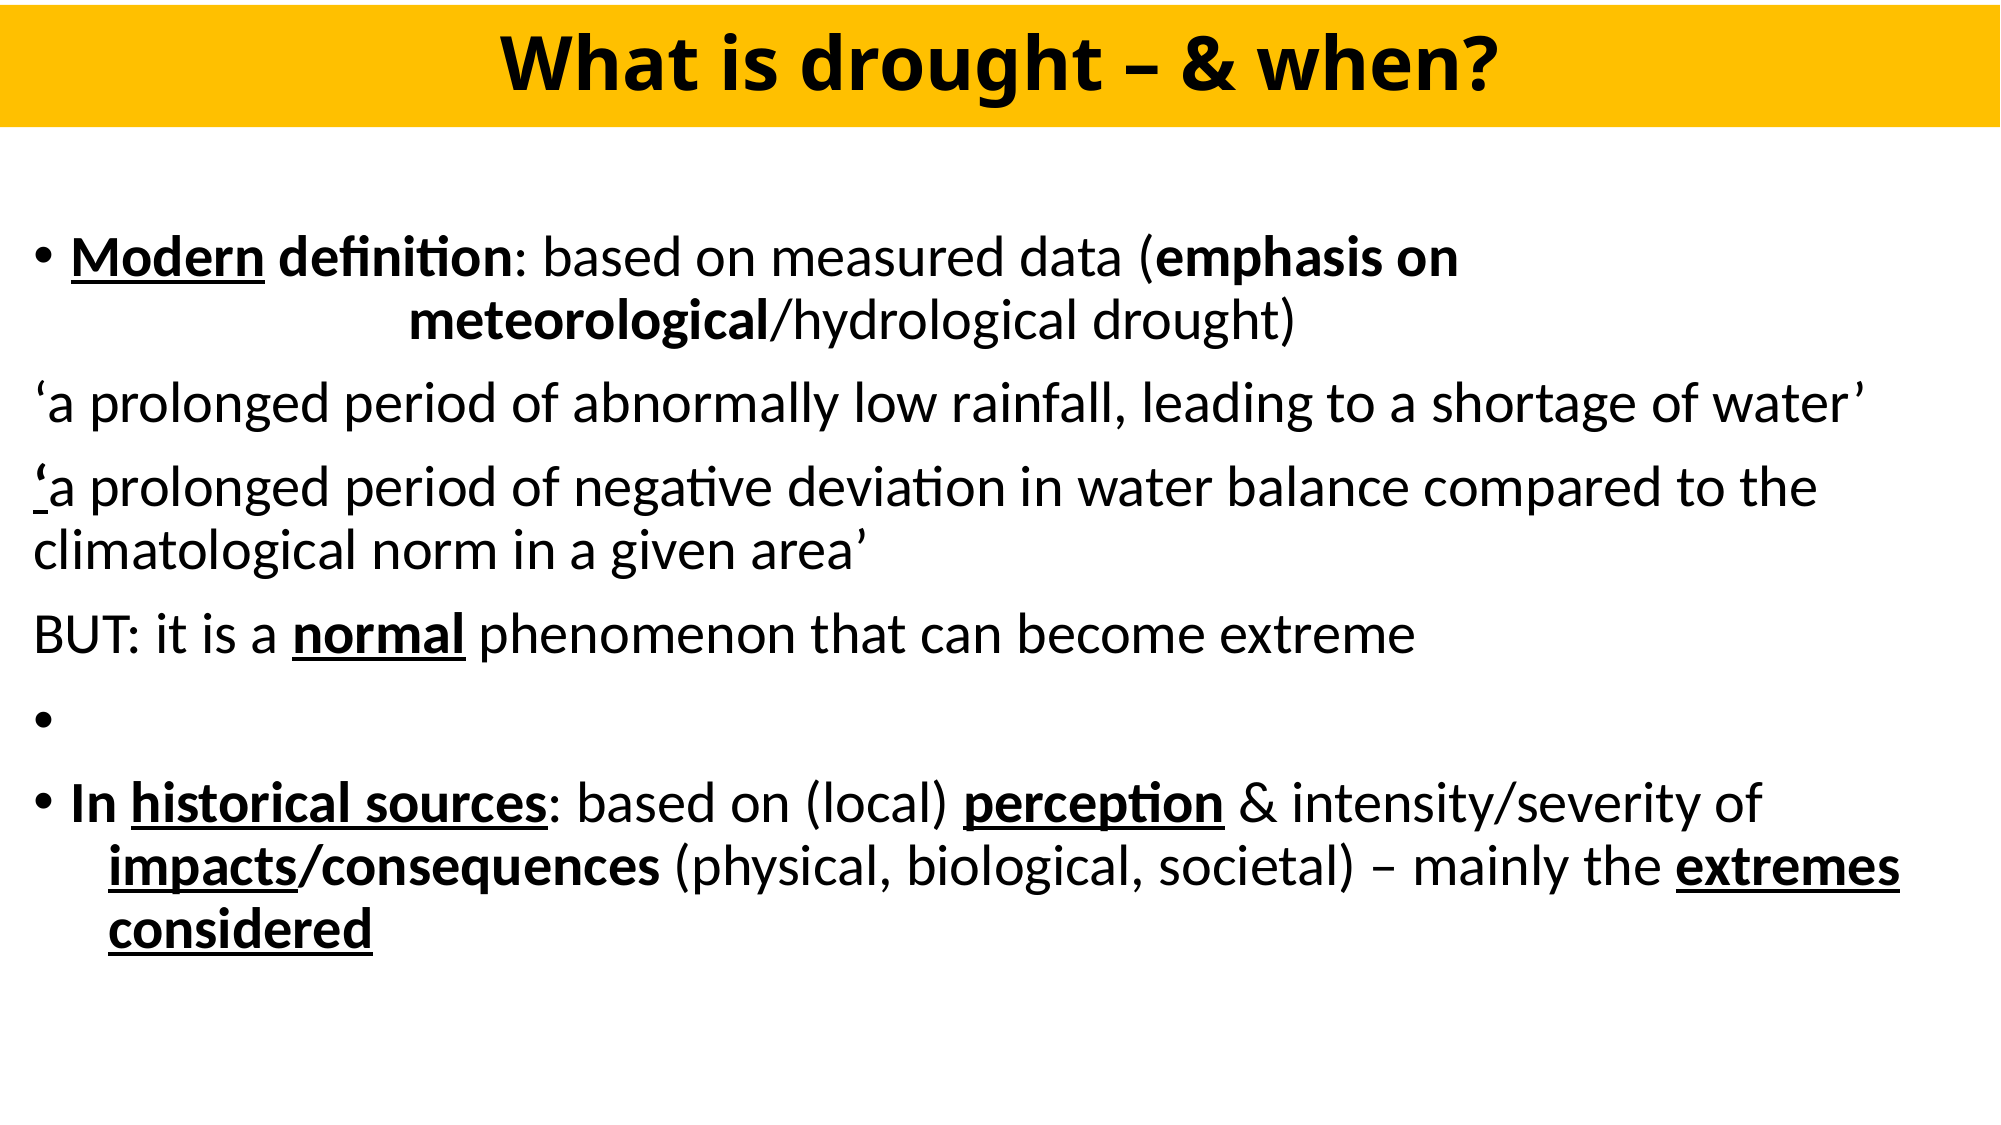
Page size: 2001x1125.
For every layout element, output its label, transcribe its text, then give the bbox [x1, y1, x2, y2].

title What is drought – & when? [0, 4, 2000, 128]
list Modern definition: based on measured data (emphasis on meteorological/hydrological drought) ‘a prolonged period of abnormally low rainfall, leading to a shortage of water’ ‘a prolonged period of negative deviation in water balance compared to the climatological norm in a given area’ BUT: it is a normal phenomenon that can become extreme In historical sources: based on (local) perception & intensity/severity of impacts/consequences (physical, biological, societal) – mainly the extremes considered [18, 218, 2000, 1100]
